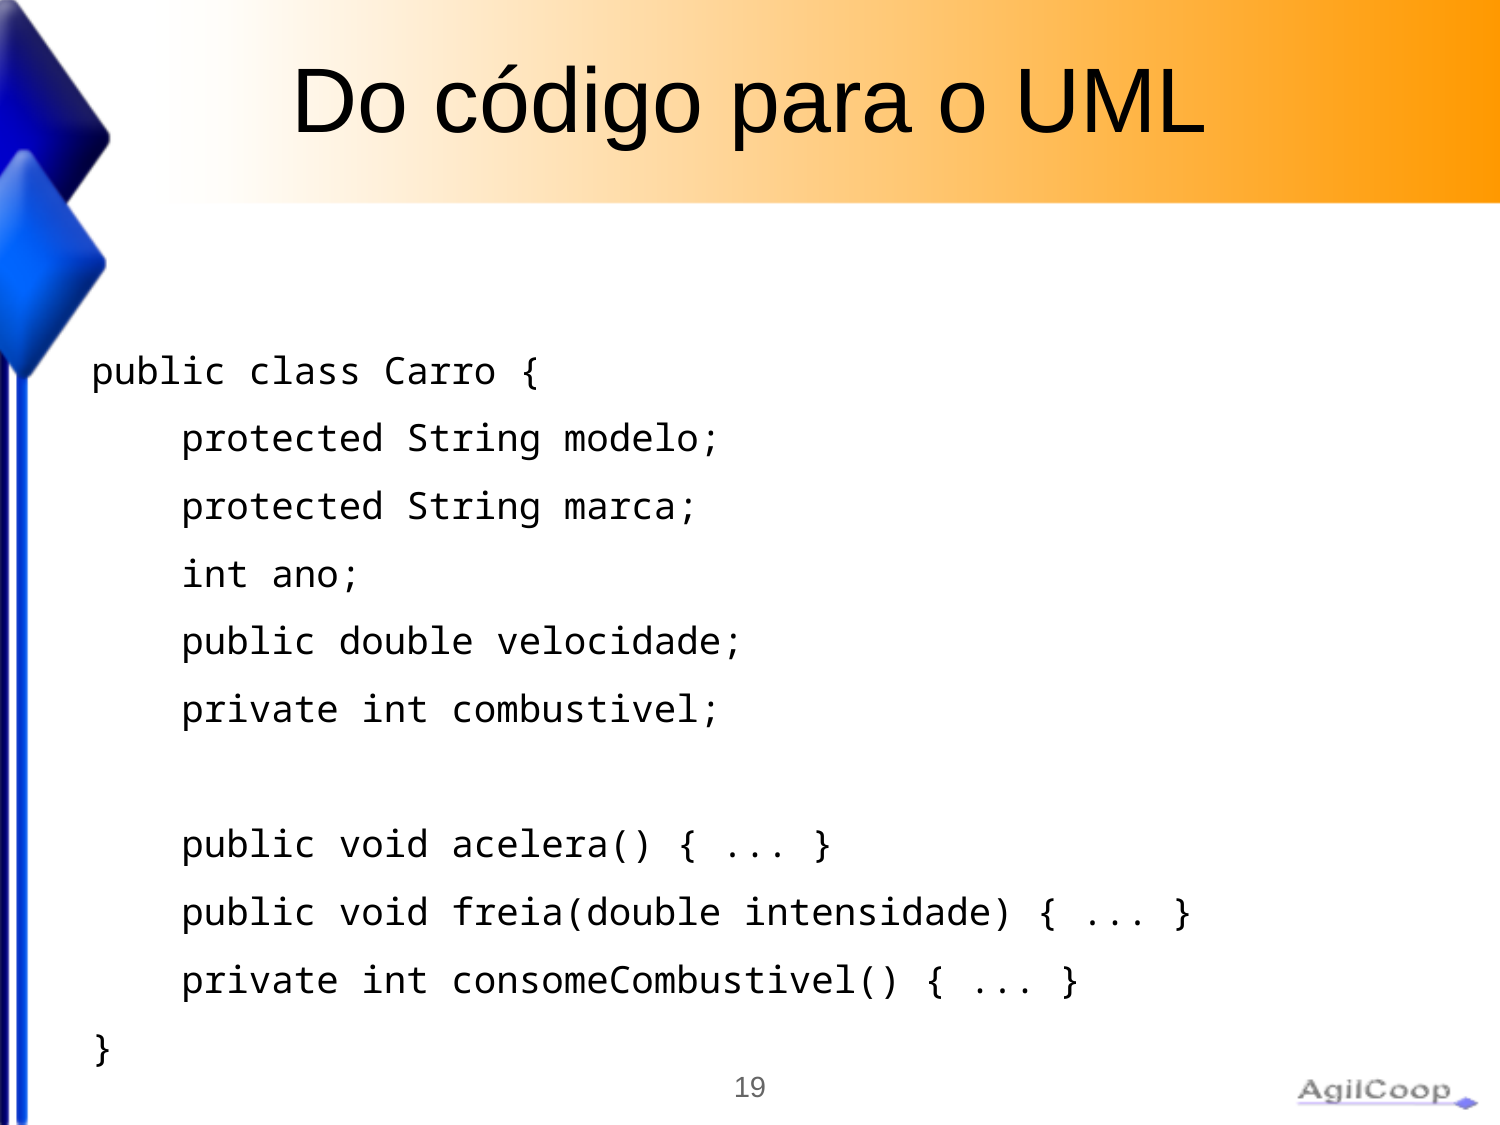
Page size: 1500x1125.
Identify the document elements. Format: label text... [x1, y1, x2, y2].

picture [0, 0, 1500, 1125]
title Do código para o UML [75, 0, 1425, 203]
list public class Carro { protected String modelo; protected String marca; int ano; public double velocidade; private int combustivel; public void acelera() { ... } public void freia(double intensidade) { ... } private int consomeCombustivel() { ... } } [59, 336, 1418, 1063]
